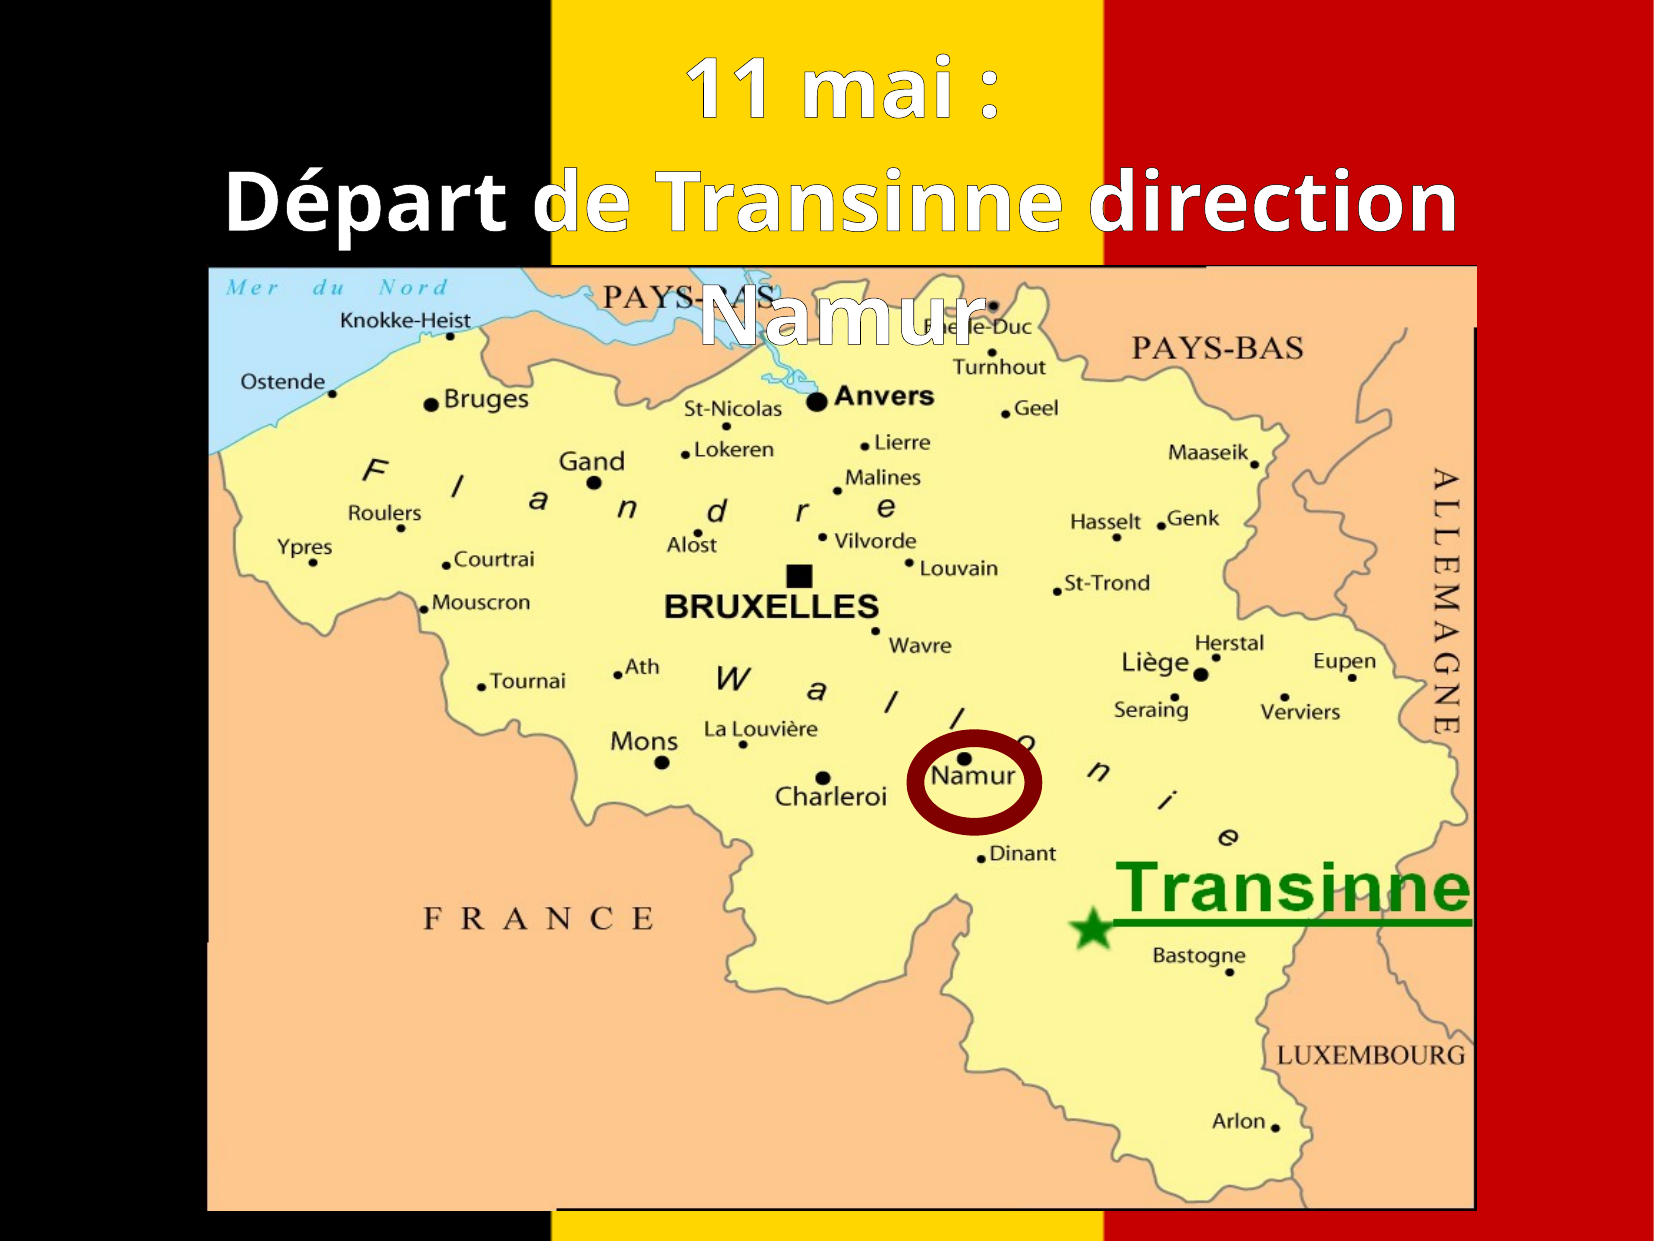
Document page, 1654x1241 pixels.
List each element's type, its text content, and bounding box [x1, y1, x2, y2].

text_box 11 mai : Départ de Transinne direction Namur [59, 20, 1625, 268]
picture [0, 0, 1654, 1241]
